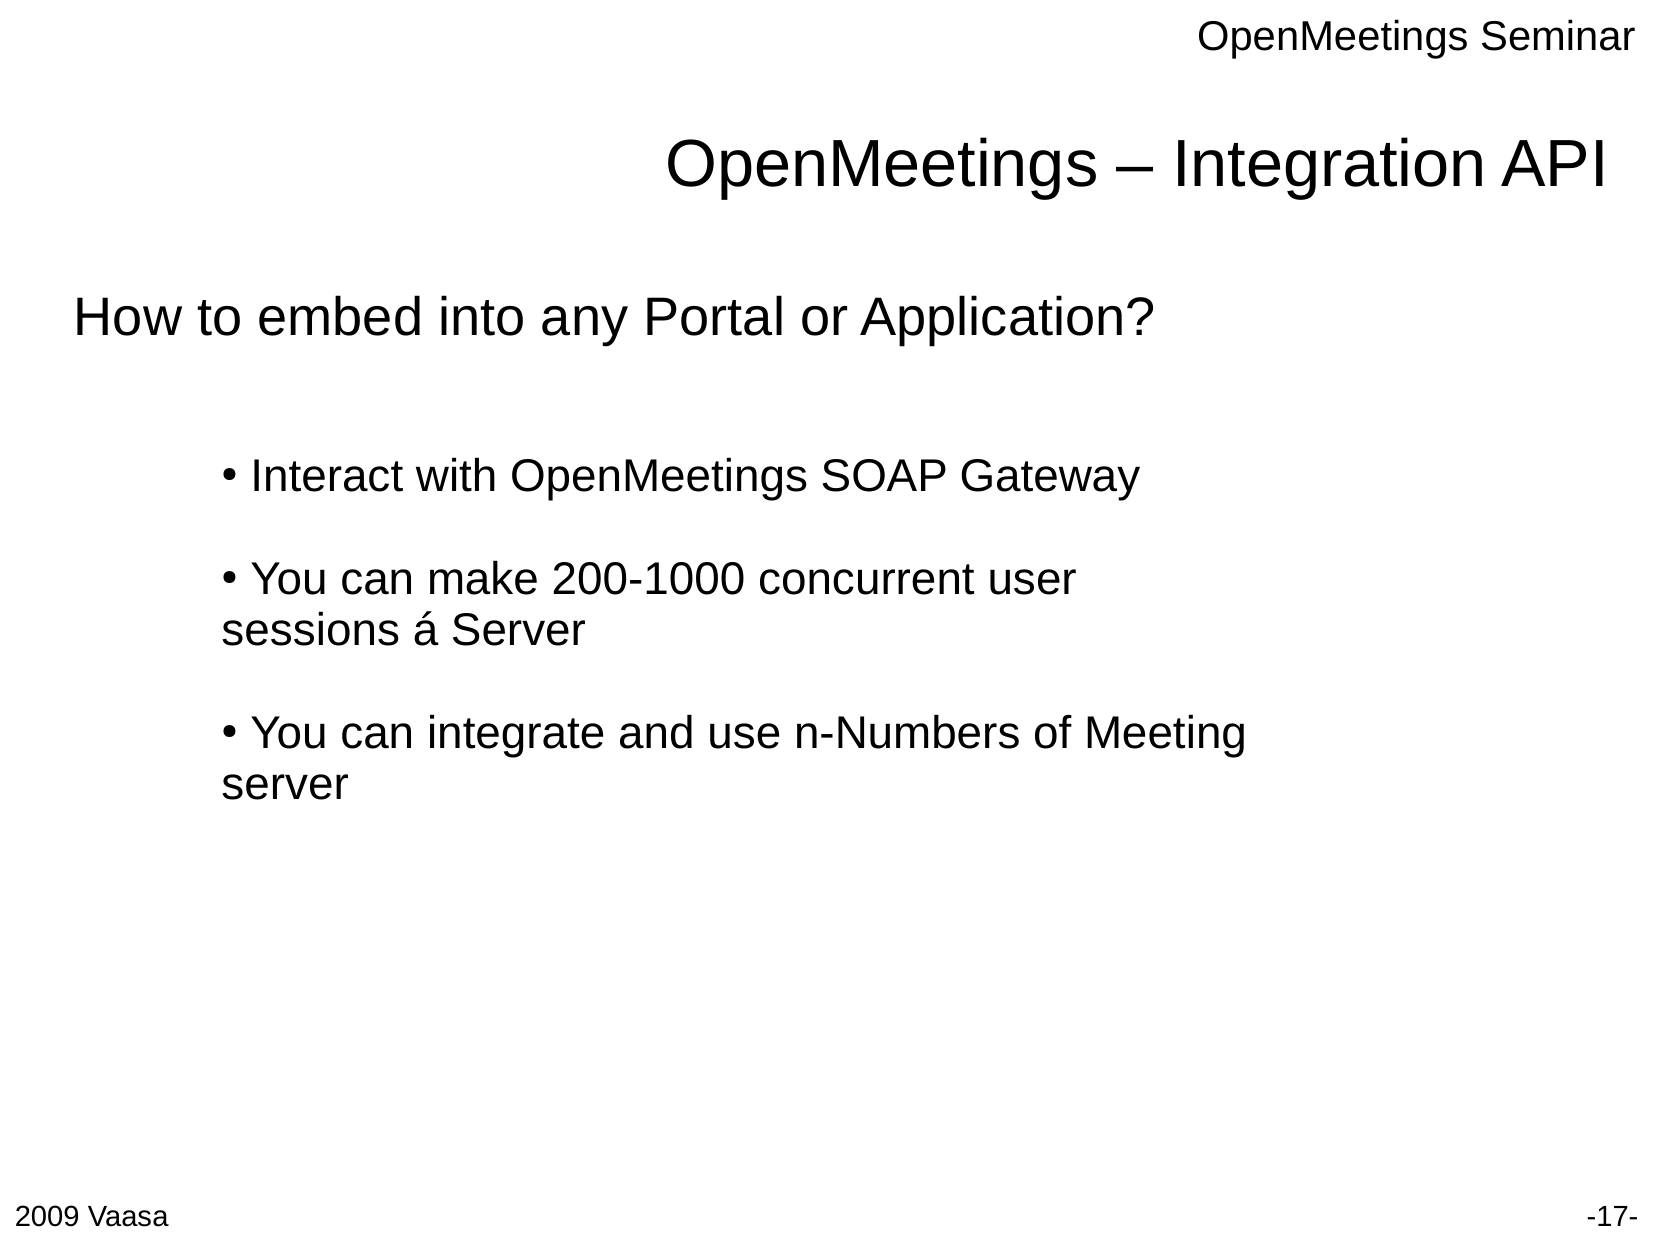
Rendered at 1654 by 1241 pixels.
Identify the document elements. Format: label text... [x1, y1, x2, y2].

text_box 2009 Vaasa [0, 1192, 473, 1241]
text_box -17- [1181, 1192, 1654, 1241]
text_box OpenMeetings – Integration API [88, 118, 1625, 208]
text_box How to embed into any Portal or Application? [59, 278, 1241, 355]
text_box Interact with OpenMeetings SOAP Gateway You can make 200-1000 concurrent user sessions á Server You can integrate and use n-Numbers of Meeting server [206, 442, 1270, 817]
title OpenMeetings Seminar [915, 5, 1636, 65]
